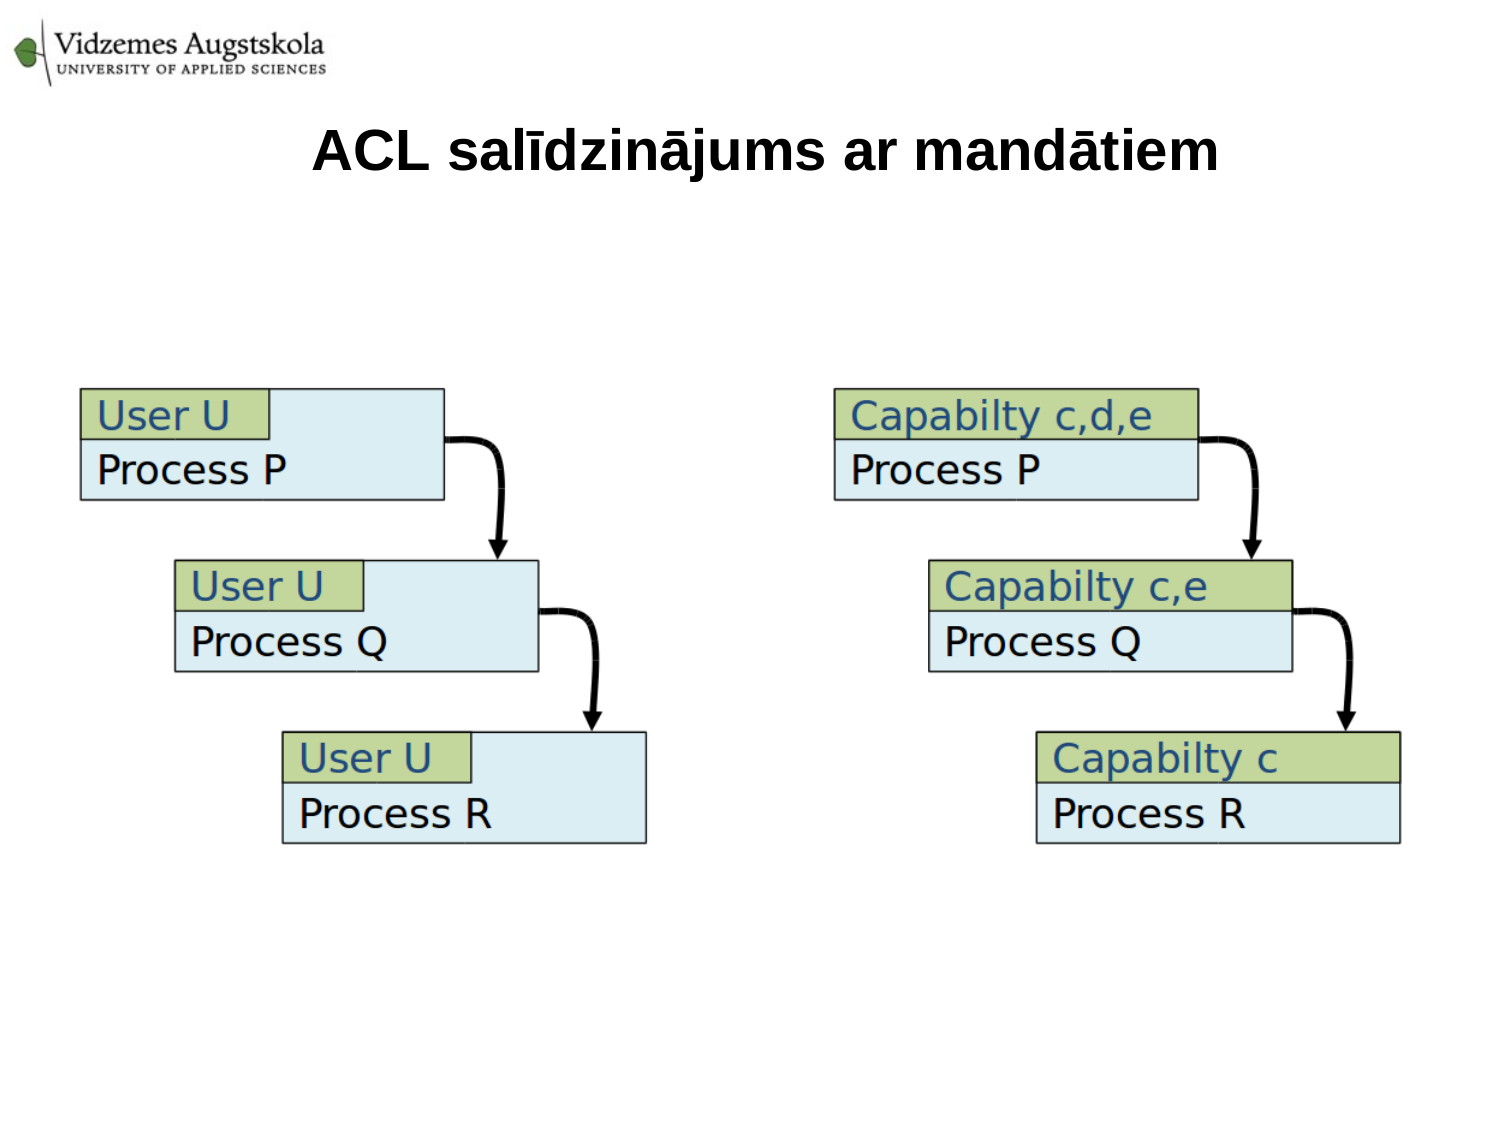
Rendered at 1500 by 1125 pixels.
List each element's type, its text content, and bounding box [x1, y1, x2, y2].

picture [5, 2, 334, 102]
title ACL salīdzinājums ar mandātiem [91, 117, 1441, 188]
picture [70, 363, 1409, 851]
